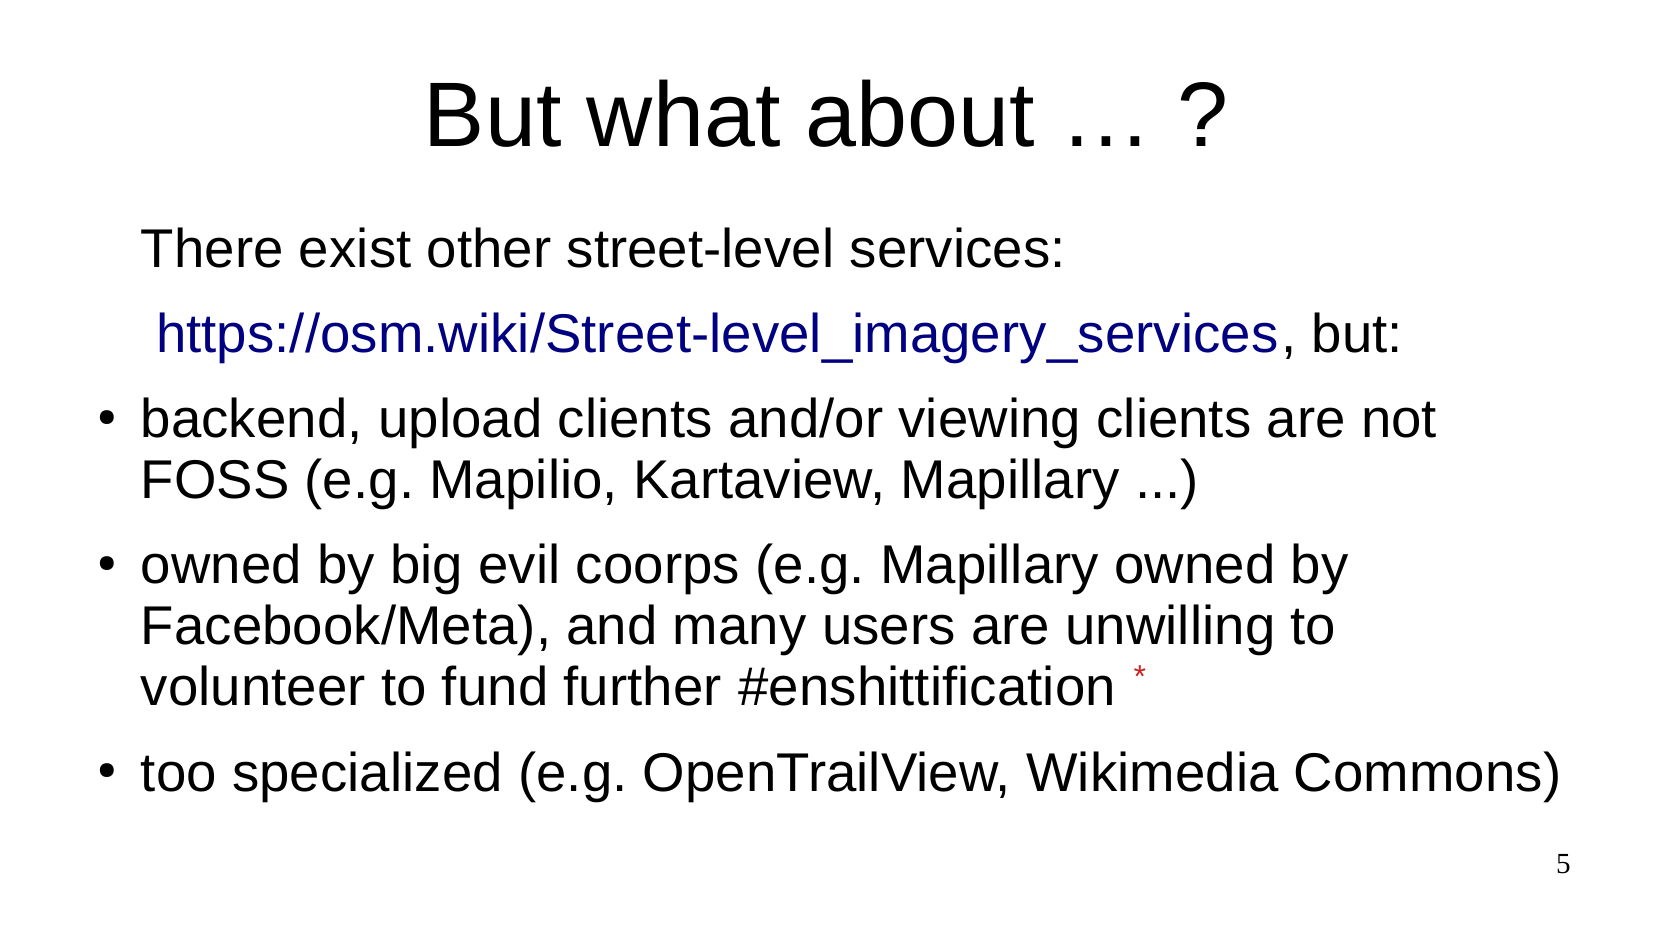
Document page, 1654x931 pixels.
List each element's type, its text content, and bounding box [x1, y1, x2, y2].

list There exist other street-level services: https://osm.wiki/Street-level_imagery_services, but: backend, upload clients and/or viewing clients are not FOSS (e.g. Mapilio, Kartaview, Mapillary ...) owned by big evil coorps (e.g. Mapillary owned by Facebook/Meta), and many users are unwilling to volunteer to fund further #enshittification * too specialized (e.g. OpenTrailView, Wikimedia Commons) [82, 217, 1571, 826]
title But what about … ? [82, 37, 1571, 193]
